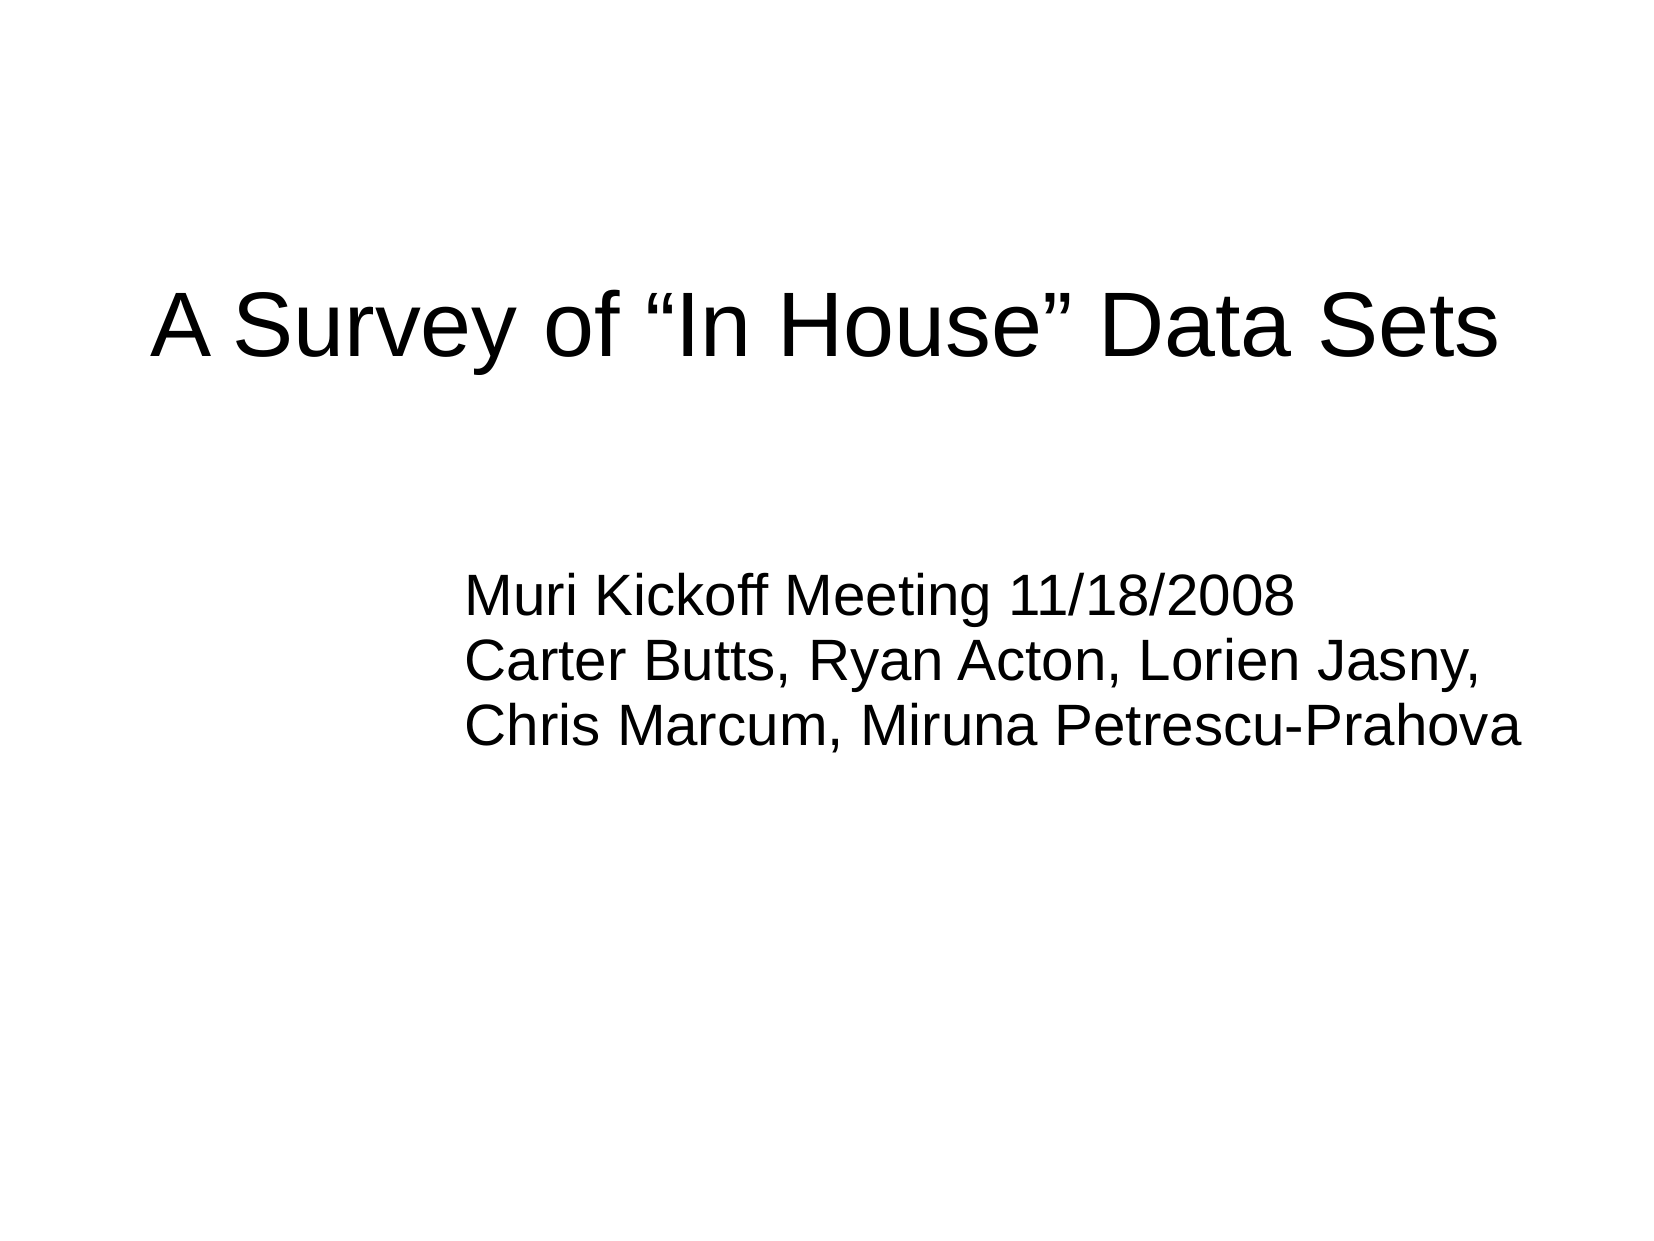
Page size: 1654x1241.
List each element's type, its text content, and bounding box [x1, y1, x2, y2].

subtitle Muri Kickoff Meeting 11/18/2008 Carter Butts, Ryan Acton, Lorien Jasny, Chris Marcum, Miruna Petrescu-Prahova [464, 258, 1590, 1063]
title A Survey of “In House” Data Sets [82, 220, 1571, 428]
